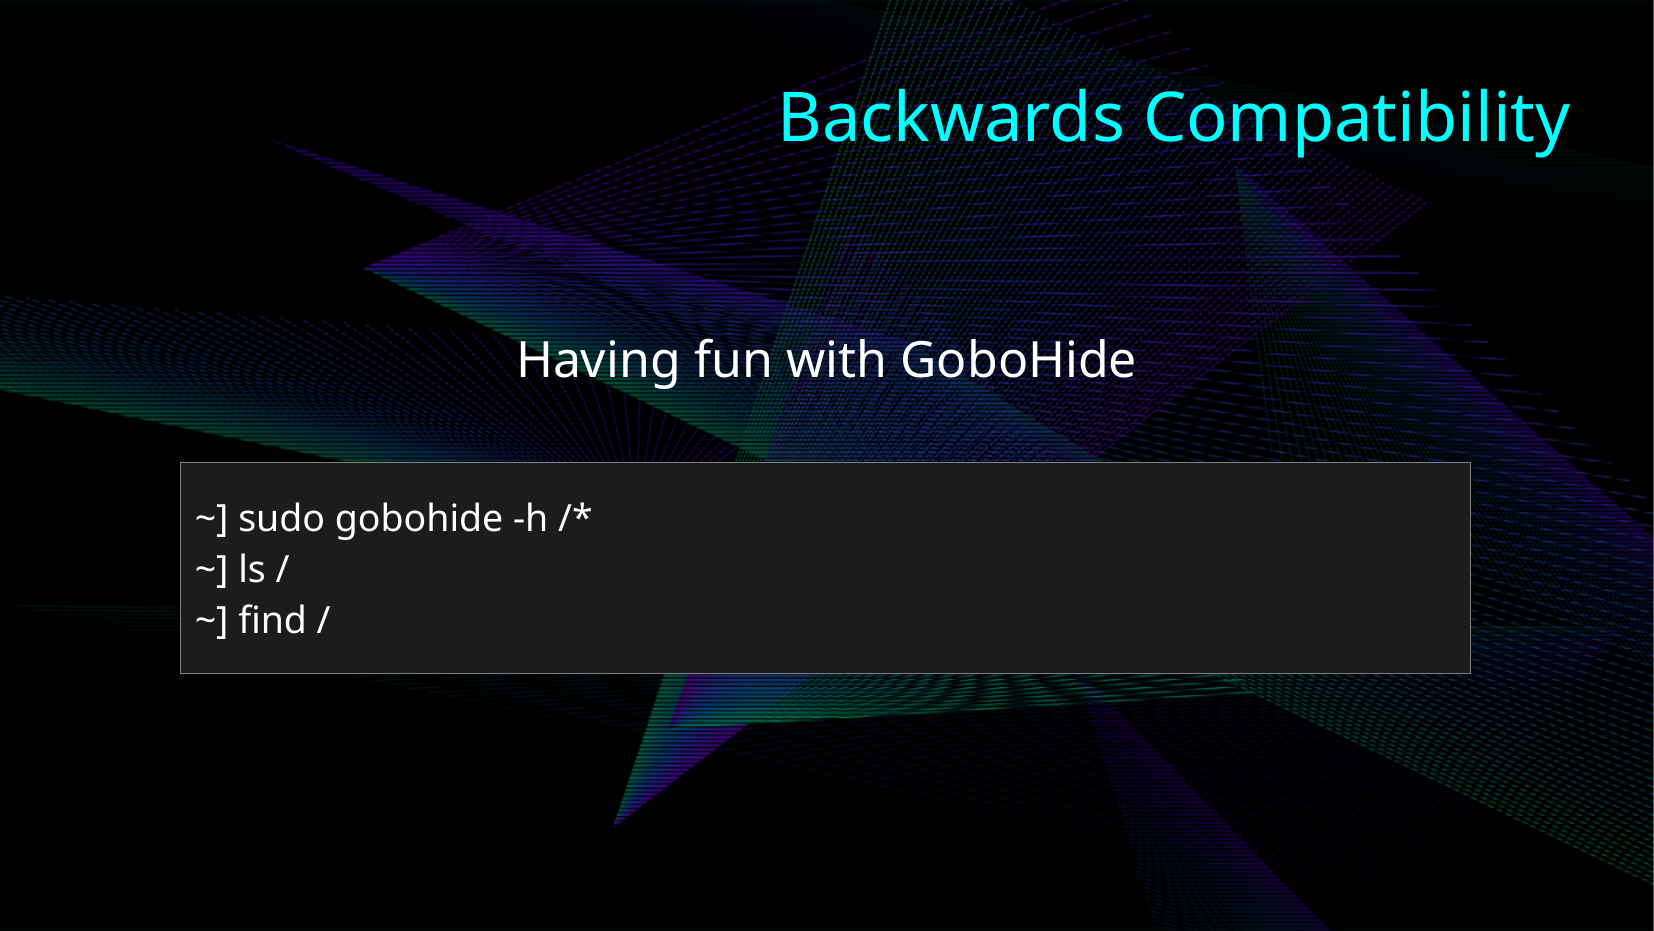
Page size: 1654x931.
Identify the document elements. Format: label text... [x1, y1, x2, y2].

list Having fun with GoboHide [82, 323, 1571, 722]
picture [0, 0, 1654, 931]
title Backwards Compatibility [82, 37, 1571, 193]
